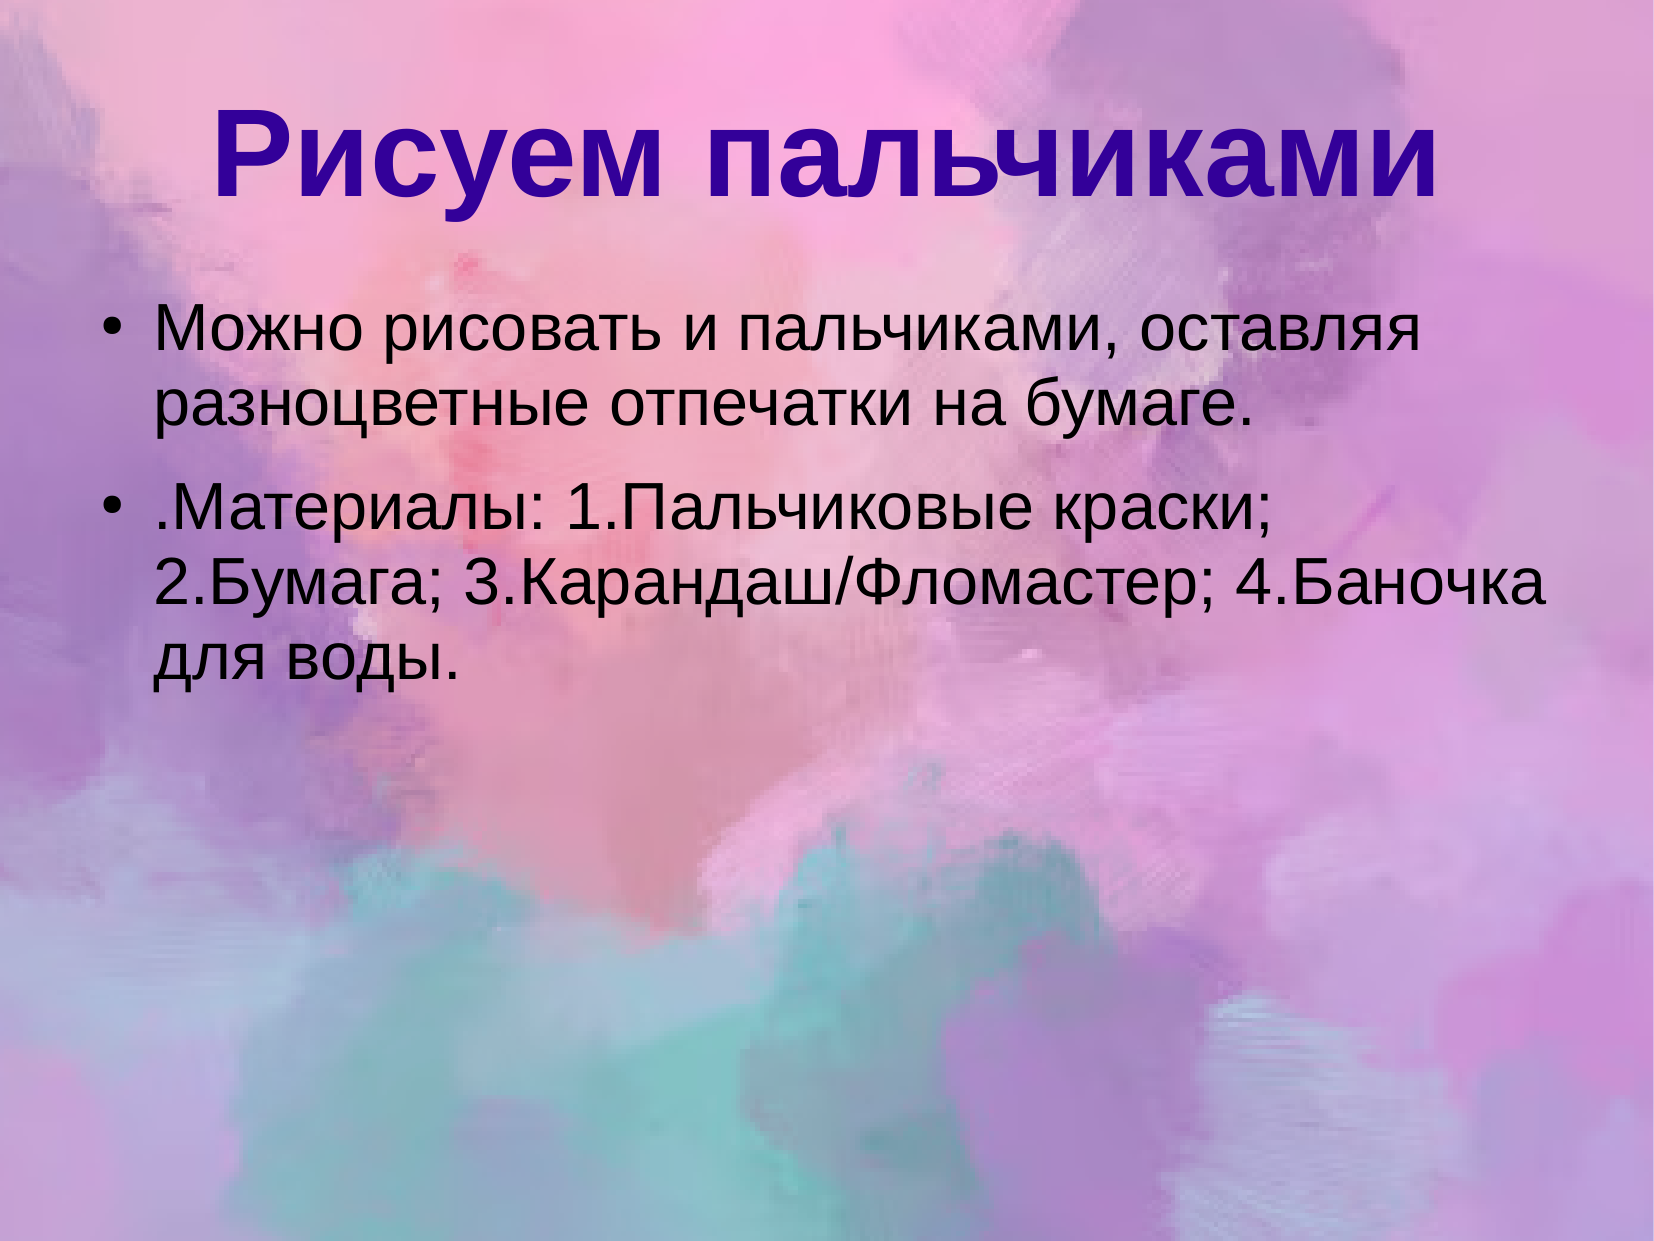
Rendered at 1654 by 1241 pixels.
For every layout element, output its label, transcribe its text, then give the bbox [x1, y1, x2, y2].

list Можно рисовать и пальчиками, оставляя разноцветные отпечатки на бумаге. .Материалы: 1.Пальчиковые краски; 2.Бумага; 3.Карандаш/Фломастер; 4.Баночка для воды. [82, 290, 1571, 1010]
picture [0, 0, 1654, 1241]
title Рисуем пальчиками [82, 49, 1571, 257]
